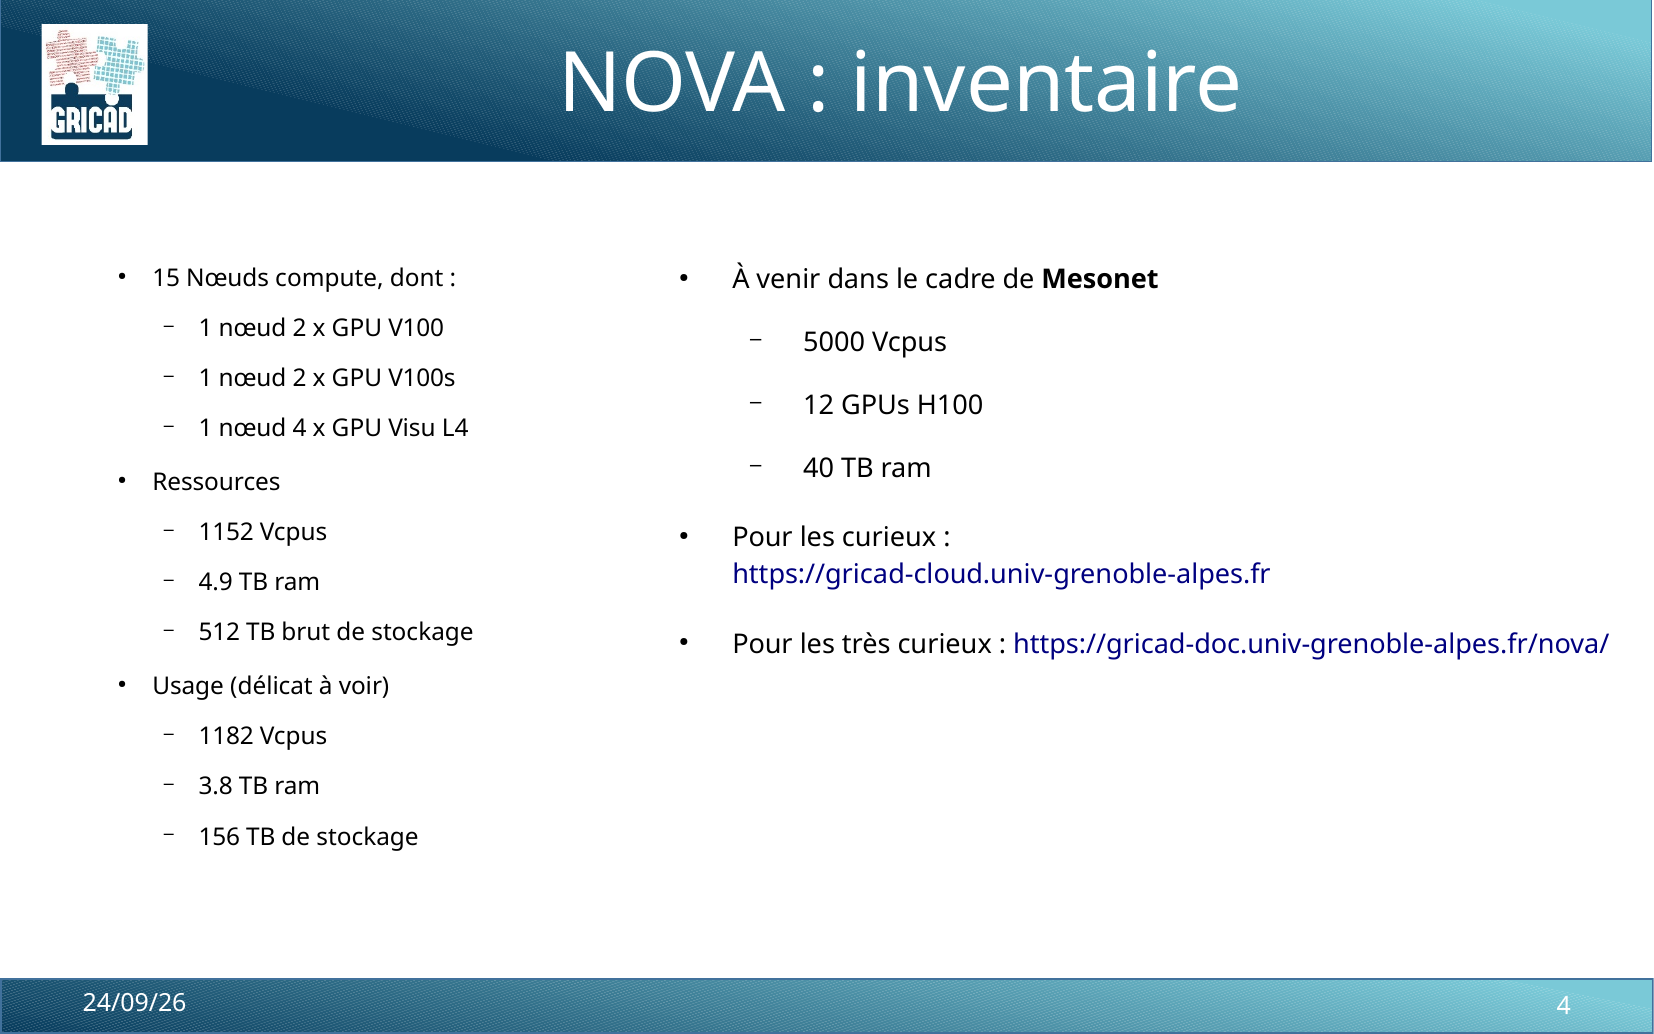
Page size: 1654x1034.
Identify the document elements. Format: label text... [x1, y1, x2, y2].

list 15 Nœuds compute, dont : 1 nœud 2 x GPU V100 1 nœud 2 x GPU V100s 1 nœud 4 x GPU Visu L4 Ressources 1152 Vcpus 4.9 TB ram 512 TB brut de stockage Usage (délicat à voir) 1182 Vcpus 3.8 TB ram 156 TB de stockage [106, 260, 661, 860]
list À venir dans le cadre de Mesonet 5000 Vcpus 12 GPUs H100 40 TB ram Pour les curieux : https://gricad-cloud.univ-grenoble-alpes.fr Pour les très curieux : https://gricad-doc.univ-grenoble-alpes.fr/nova/ [661, 259, 1619, 860]
title NOVA : inventaire [177, 0, 1625, 166]
